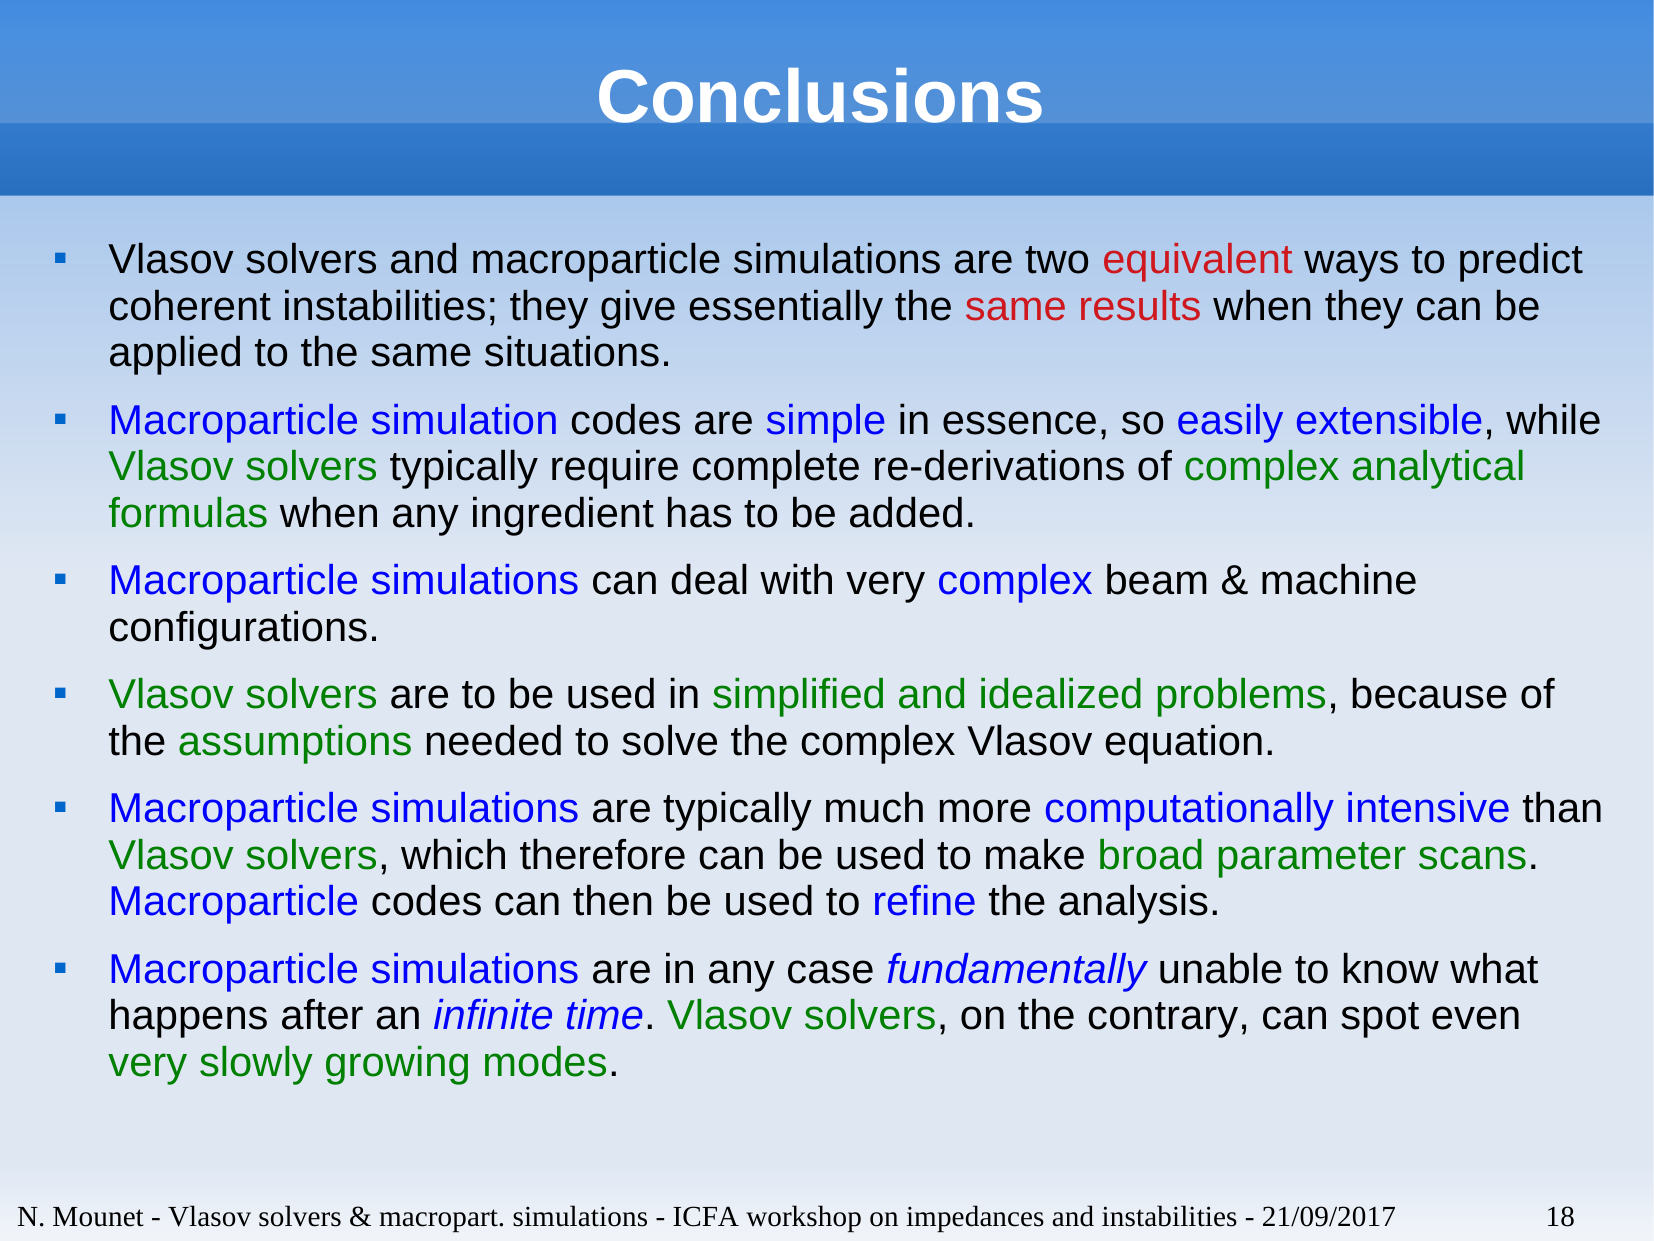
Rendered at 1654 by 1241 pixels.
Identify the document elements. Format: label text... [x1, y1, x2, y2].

list Vlasov solvers and macroparticle simulations are two equivalent ways to predict coherent instabilities; they give essentially the same results when they can be applied to the same situations. Macroparticle simulation codes are simple in essence, so easily extensible, while Vlasov solvers typically require complete re-derivations of complex analytical formulas when any ingredient has to be added. Macroparticle simulations can deal with very complex beam & machine configurations. Vlasov solvers are to be used in simplified and idealized problems, because of the assumptions needed to solve the complex Vlasov equation. Macroparticle simulations are typically much more computationally intensive than Vlasov solvers, which therefore can be used to make broad parameter scans. Macroparticle codes can then be used to refine the analysis. Macroparticle simulations are in any case fundamentally unable to know what happens after an infinite time. Vlasov solvers, on the contrary, can spot even very slowly growing modes. [37, 236, 1613, 1132]
title Conclusions [76, 22, 1565, 172]
picture [0, 0, 1654, 1241]
